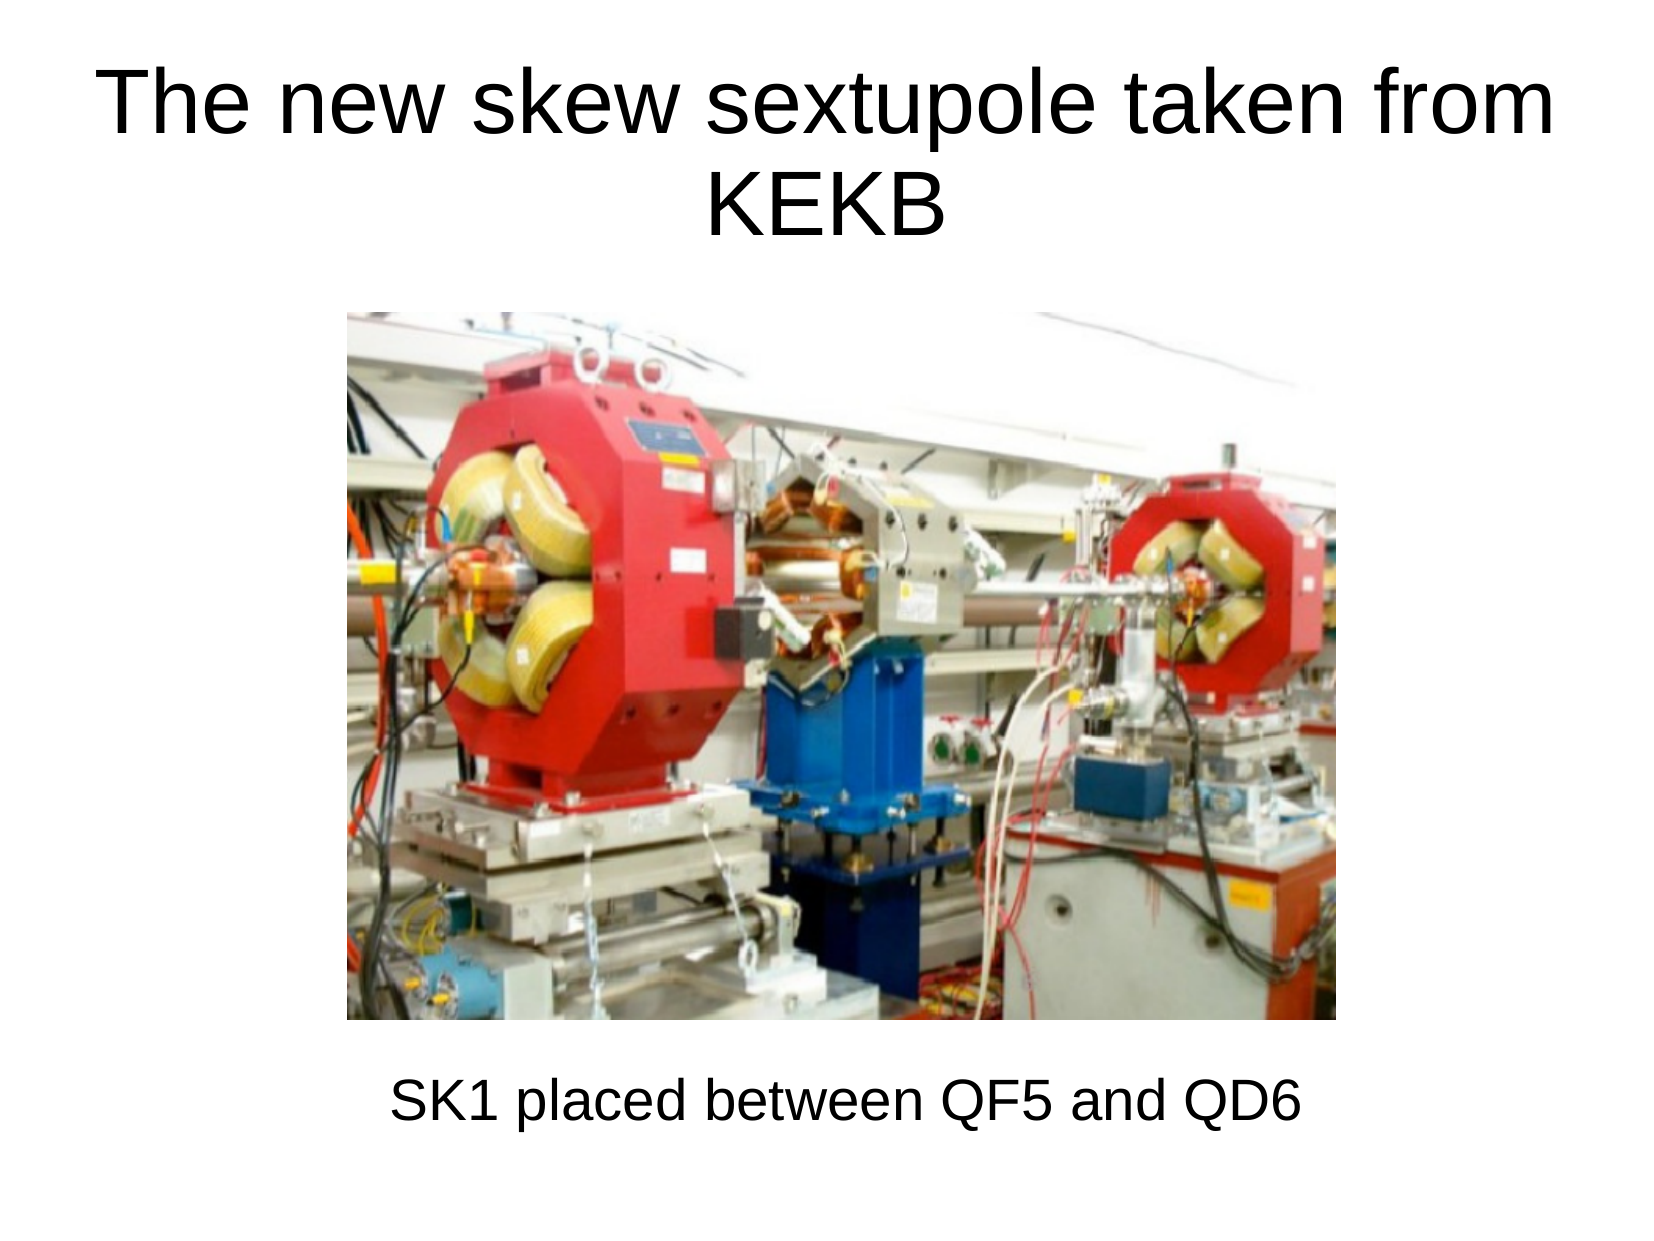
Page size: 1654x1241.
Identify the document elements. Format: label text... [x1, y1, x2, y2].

picture [347, 312, 1336, 1021]
text_box SK1 placed between QF5 and QD6 [375, 1060, 1320, 1141]
title The new skew sextupole taken from KEKB [82, 49, 1571, 257]
